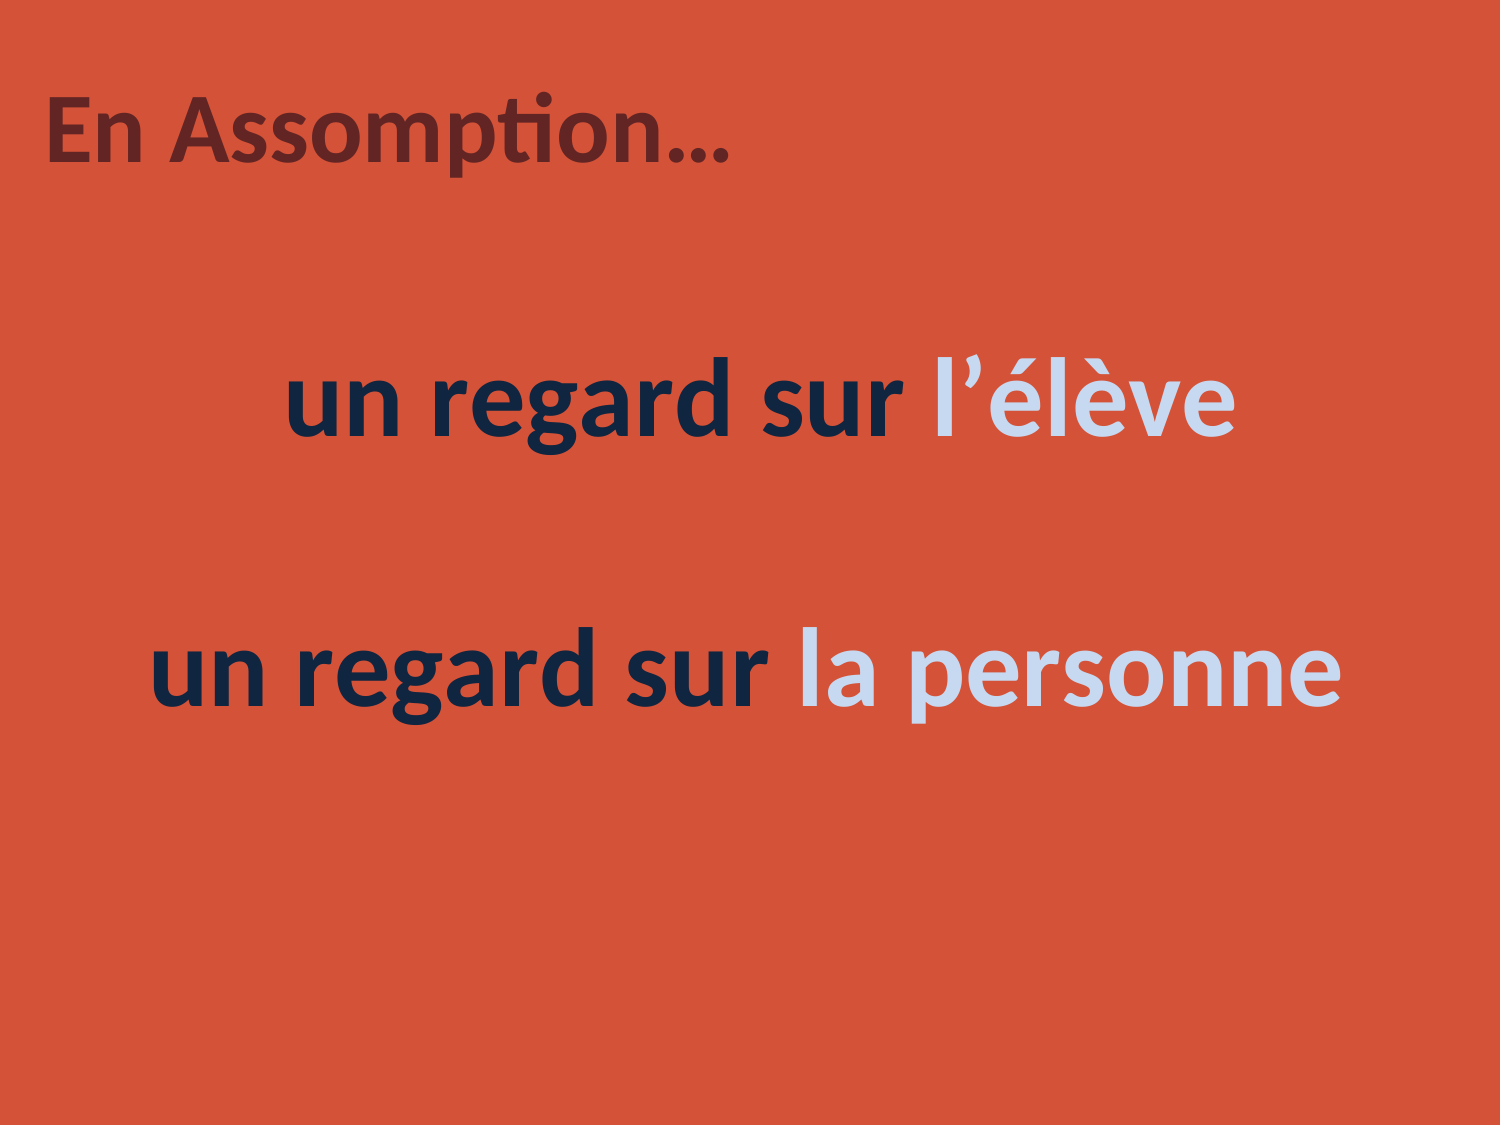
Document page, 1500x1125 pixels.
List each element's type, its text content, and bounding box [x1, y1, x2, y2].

text_box En Assomption… [29, 54, 981, 310]
text_box un regard sur l’élève un regard sur la personne [0, 181, 1495, 738]
